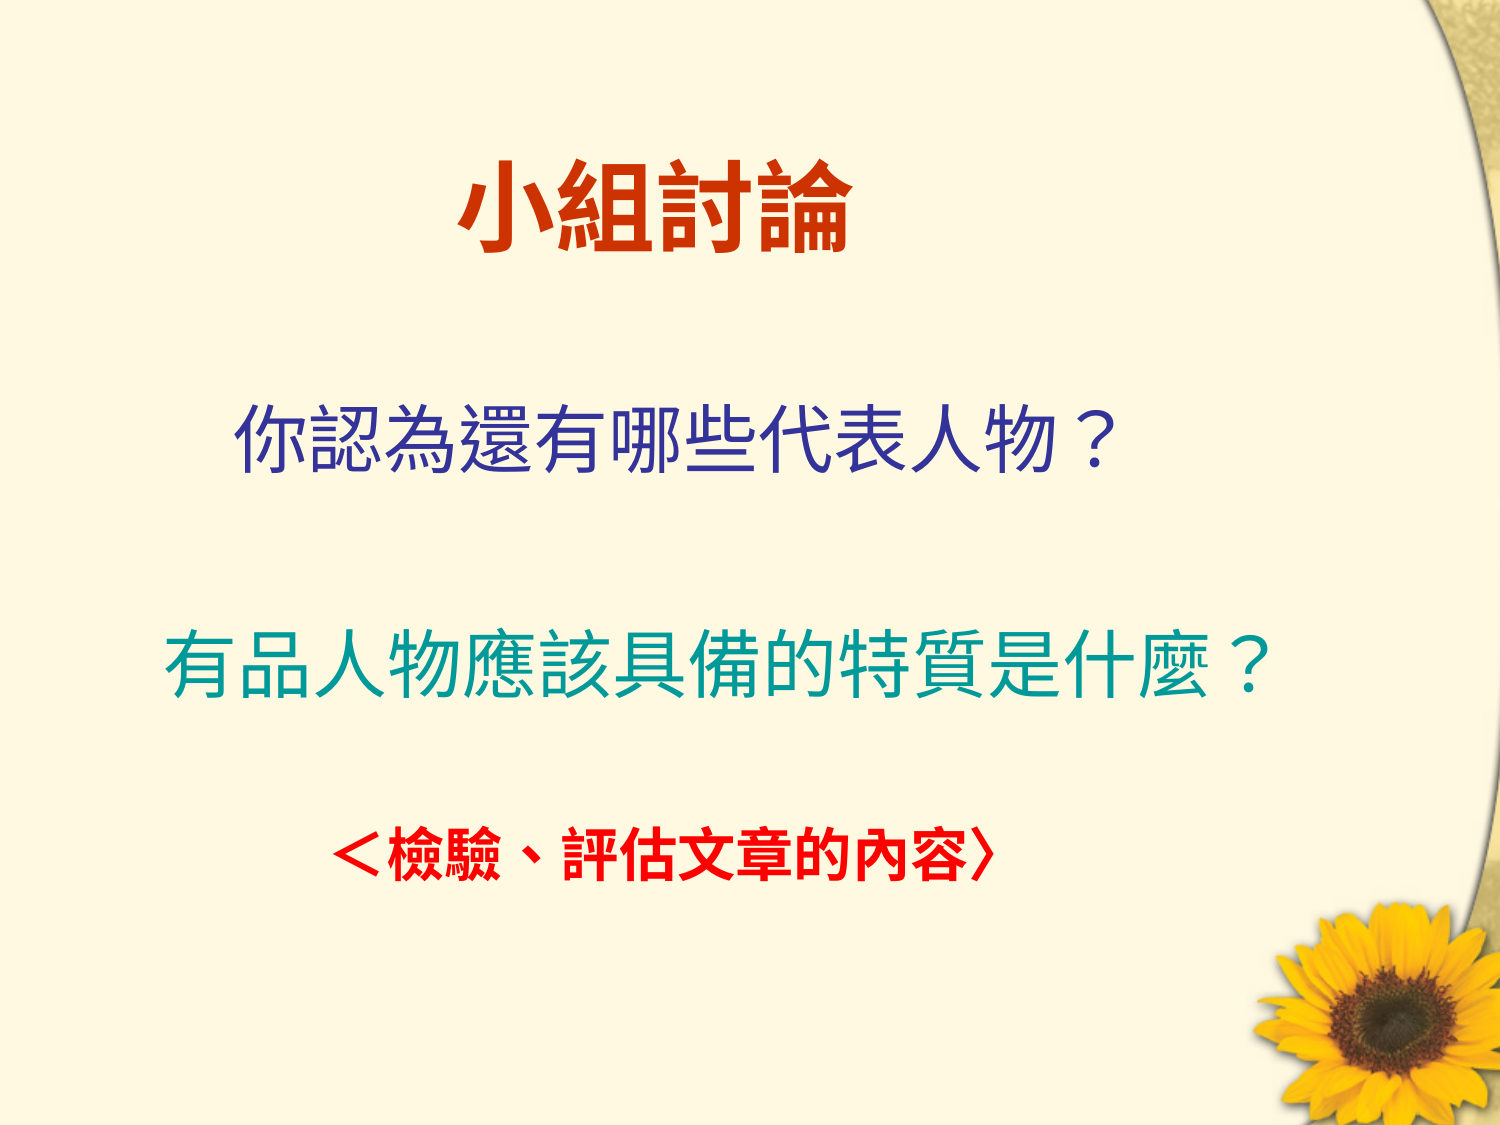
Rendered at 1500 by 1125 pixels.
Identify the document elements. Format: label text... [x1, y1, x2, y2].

title 小組討論 [171, 137, 1140, 325]
picture [0, 0, 1500, 1125]
text_box ＜檢驗、評估文章的內容〉 [313, 811, 1164, 896]
text_box 你認為還有哪些代表人物？ [218, 385, 1176, 491]
text_box 有品人物應該具備的特質是什麼？ [147, 609, 1389, 715]
